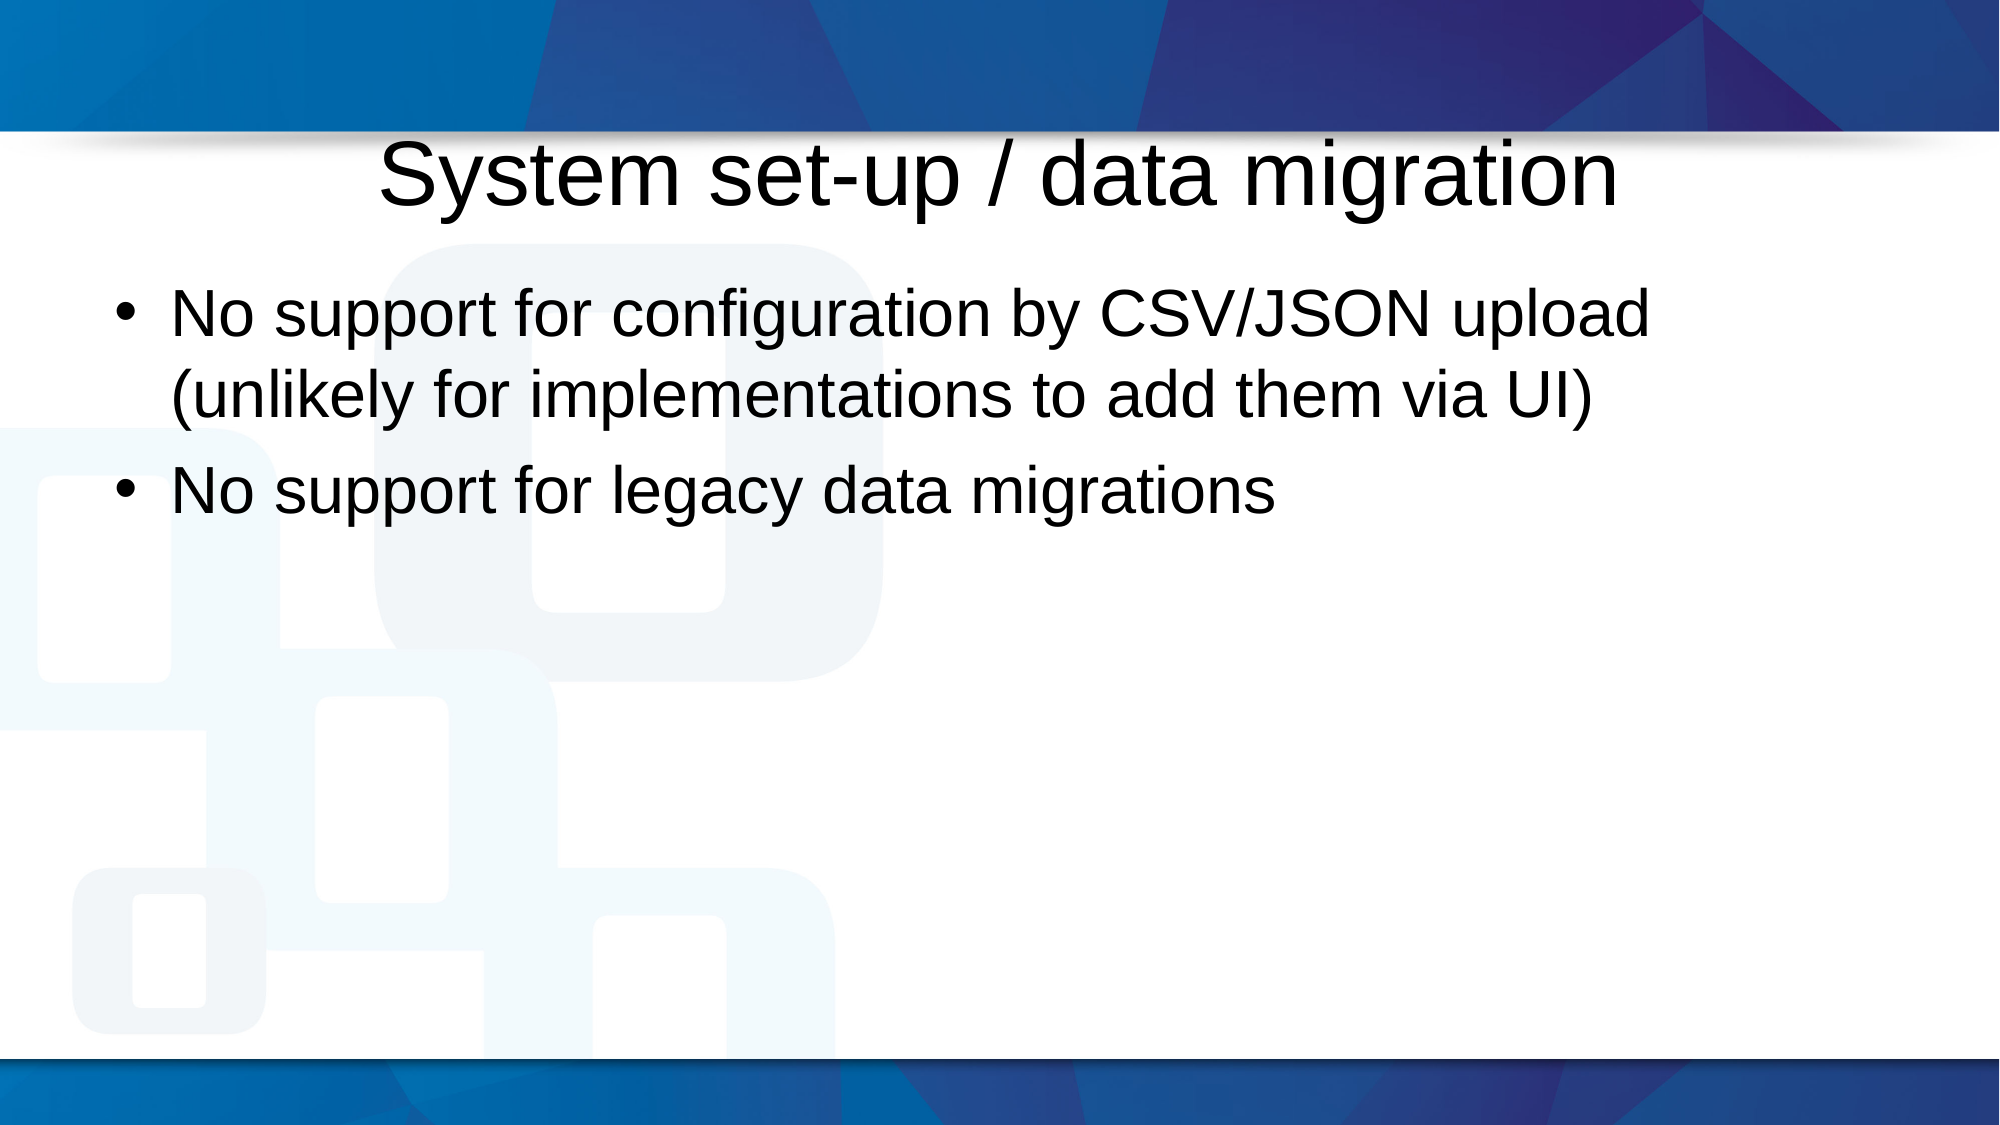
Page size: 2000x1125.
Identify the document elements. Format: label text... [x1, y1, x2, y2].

list No support for configuration by CSV/JSON upload (unlikely for implementations to add them via UI) No support for legacy data migrations [99, 262, 1900, 1005]
title System set-up / data migration [99, 75, 1900, 262]
picture [0, 0, 2000, 1125]
